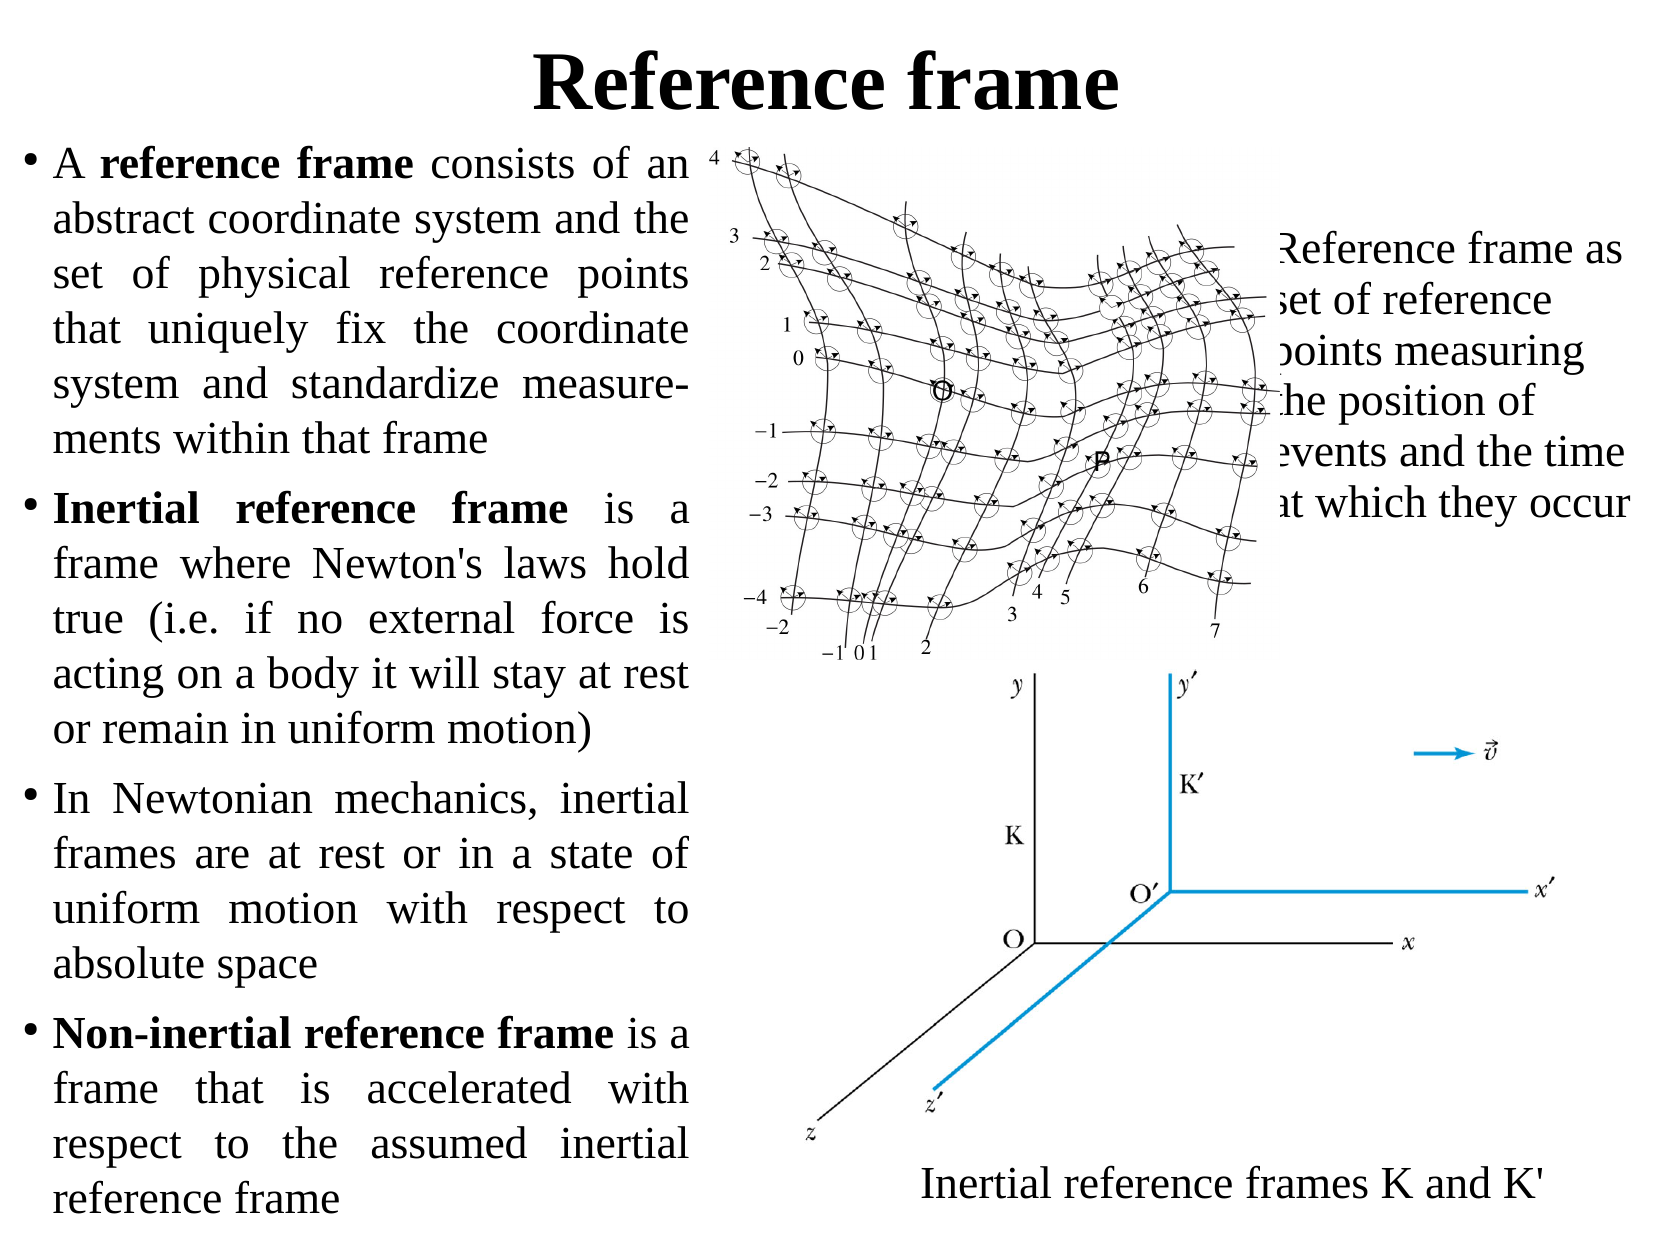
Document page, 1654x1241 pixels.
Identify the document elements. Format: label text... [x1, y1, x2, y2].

text_box Reference frame as set of reference points measuring the position of events and the time at which they occur [1280, 222, 1650, 579]
list A reference frame consists of an abstract coordinate system and the set of physical reference points that uniquely fix the coordinate system and standardize measure-ments within that frame Inertial reference frame is a frame where Newton's laws hold true (i.e. if no external force is acting on a body it will stay at rest or remain in uniform motion) In Newtonian mechanics, inertial frames are at rest or in a state of uniform motion with respect to absolute space Non-inertial reference frame is a frame that is accelerated with respect to the assumed inertial reference frame [22, 132, 691, 1223]
text_box Inertial reference frames K and K' [919, 1157, 1580, 1216]
picture [709, 147, 1280, 660]
picture [804, 669, 1555, 1144]
title Reference frame [27, 17, 1626, 136]
